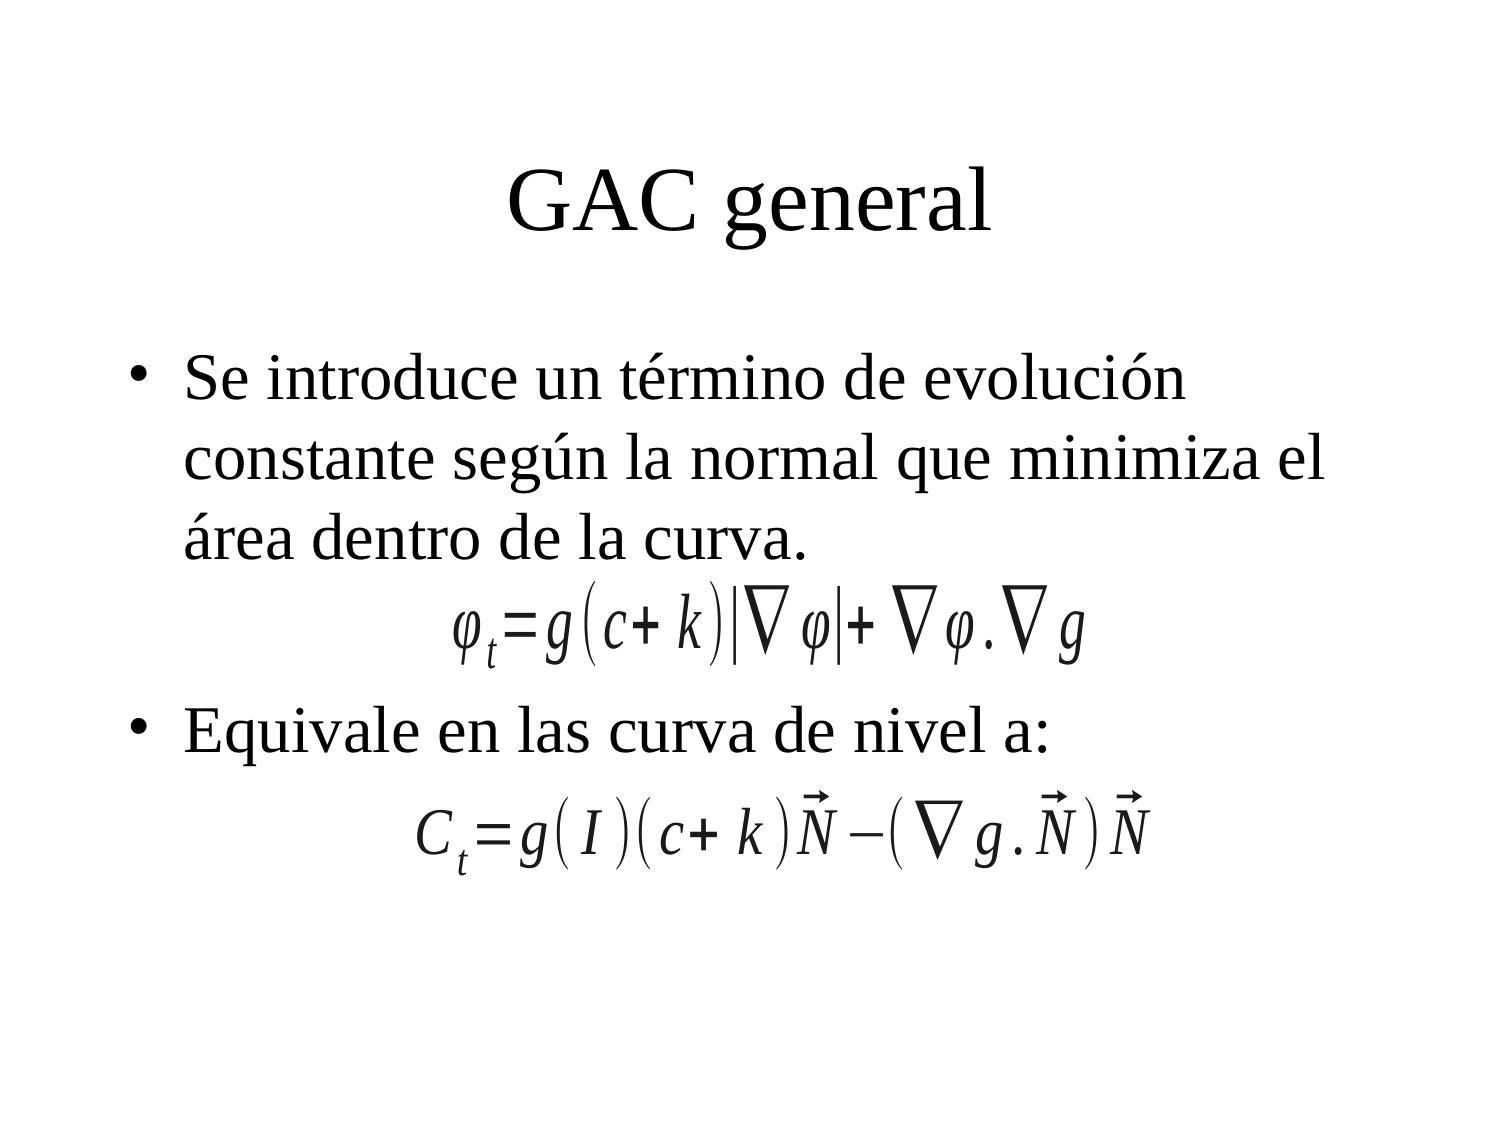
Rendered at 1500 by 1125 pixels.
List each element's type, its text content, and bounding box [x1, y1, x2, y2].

text_box Se introduce un término de evolución constante según la normal que minimiza el área dentro de la curva. Equivale en las curva de nivel a: [112, 324, 1388, 1001]
chart [439, 575, 1108, 682]
text_box GAC general [112, 99, 1388, 288]
chart [399, 787, 1174, 884]
